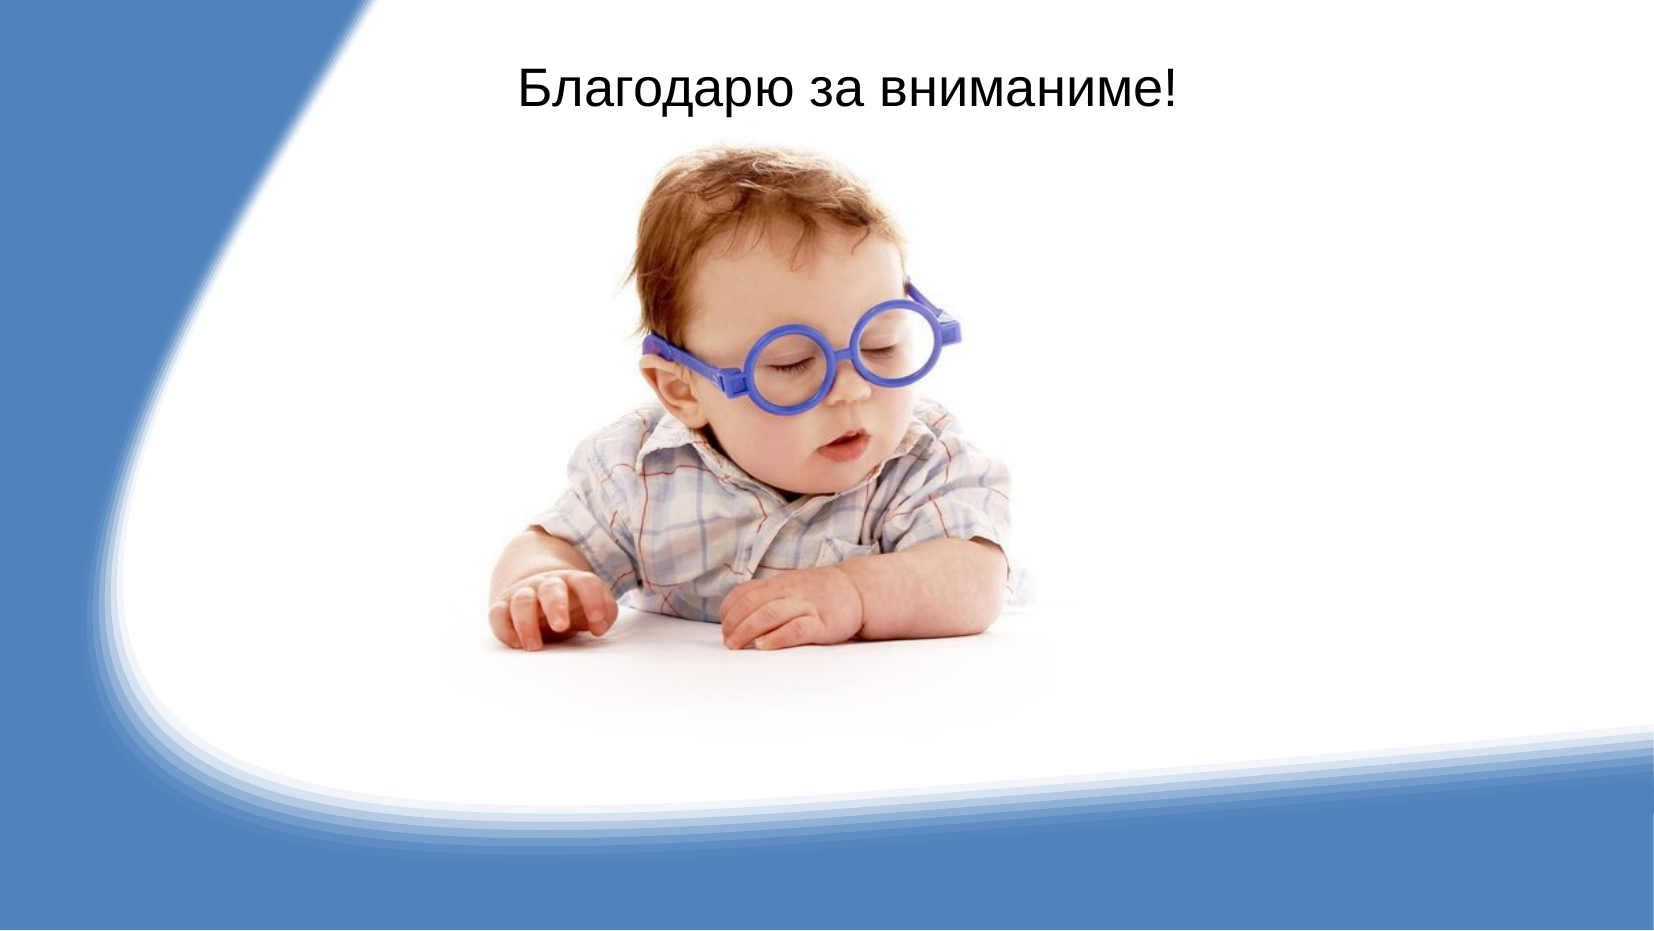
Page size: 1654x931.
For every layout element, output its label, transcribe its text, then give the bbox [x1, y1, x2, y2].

title Благодарю за вниманиме! [443, 10, 1255, 166]
picture [443, 124, 1094, 744]
